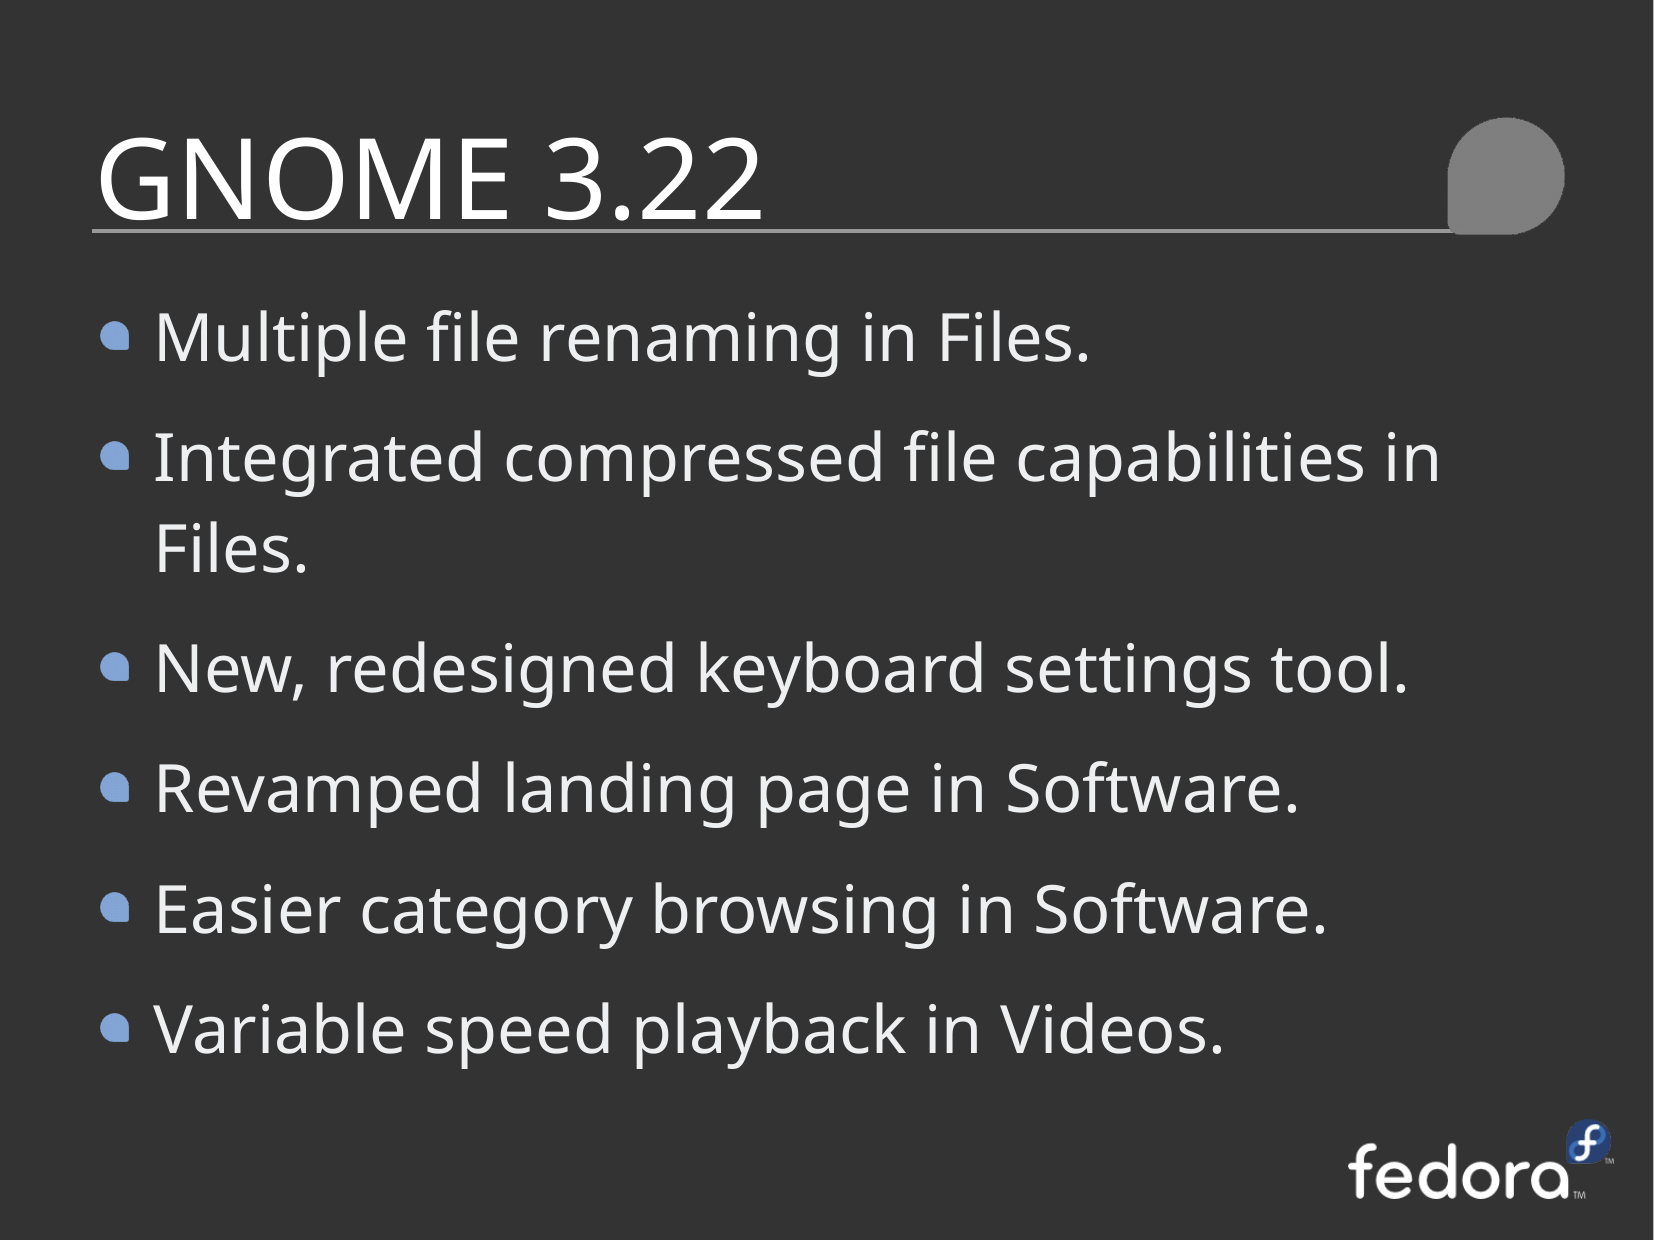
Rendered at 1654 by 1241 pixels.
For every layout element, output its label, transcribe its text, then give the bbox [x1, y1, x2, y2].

list Multiple file renaming in Files. Integrated compressed file capabilities in Files. New, redesigned keyboard settings tool. Revamped landing page in Software. Easier category browsing in Software. Variable speed playback in Videos. [82, 290, 1571, 1094]
picture [1447, 117, 1565, 235]
picture [1348, 1119, 1614, 1199]
title GNOME 3.22 [94, 100, 1426, 251]
